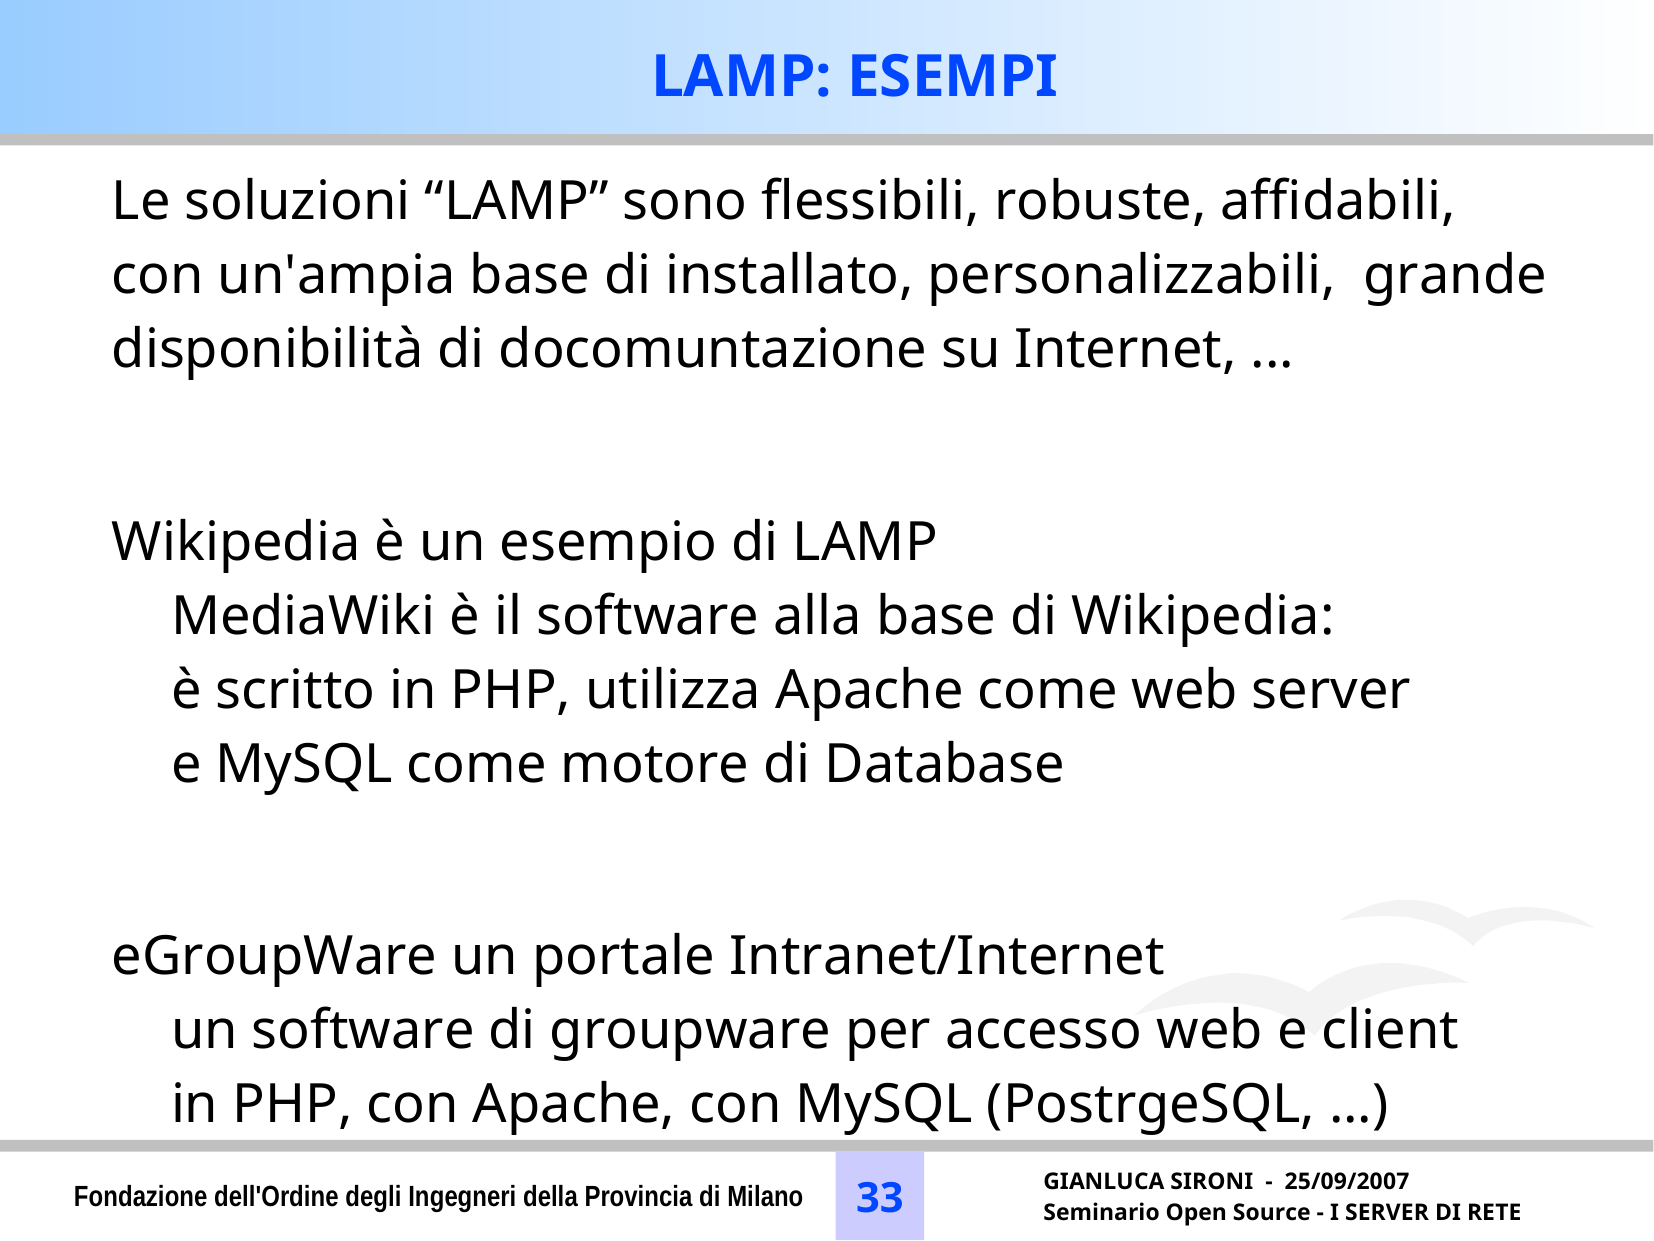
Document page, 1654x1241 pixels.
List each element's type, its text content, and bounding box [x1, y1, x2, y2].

list Le soluzioni “LAMP” sono flessibili, robuste, affidabili, con un'ampia base di installato, personalizzabili, grande disponibilità di docomuntazione su Internet, ... Wikipedia è un esempio di LAMP MediaWiki è il software alla base di Wikipedia: è scritto in PHP, utilizza Apache come web server e MySQL come motore di Database eGroupWare un portale Intranet/Internet un software di groupware per accesso web e client in PHP, con Apache, con MySQL (PostrgeSQL, ...) [111, 161, 1654, 1188]
title LAMP: ESEMPI [85, 0, 1654, 148]
